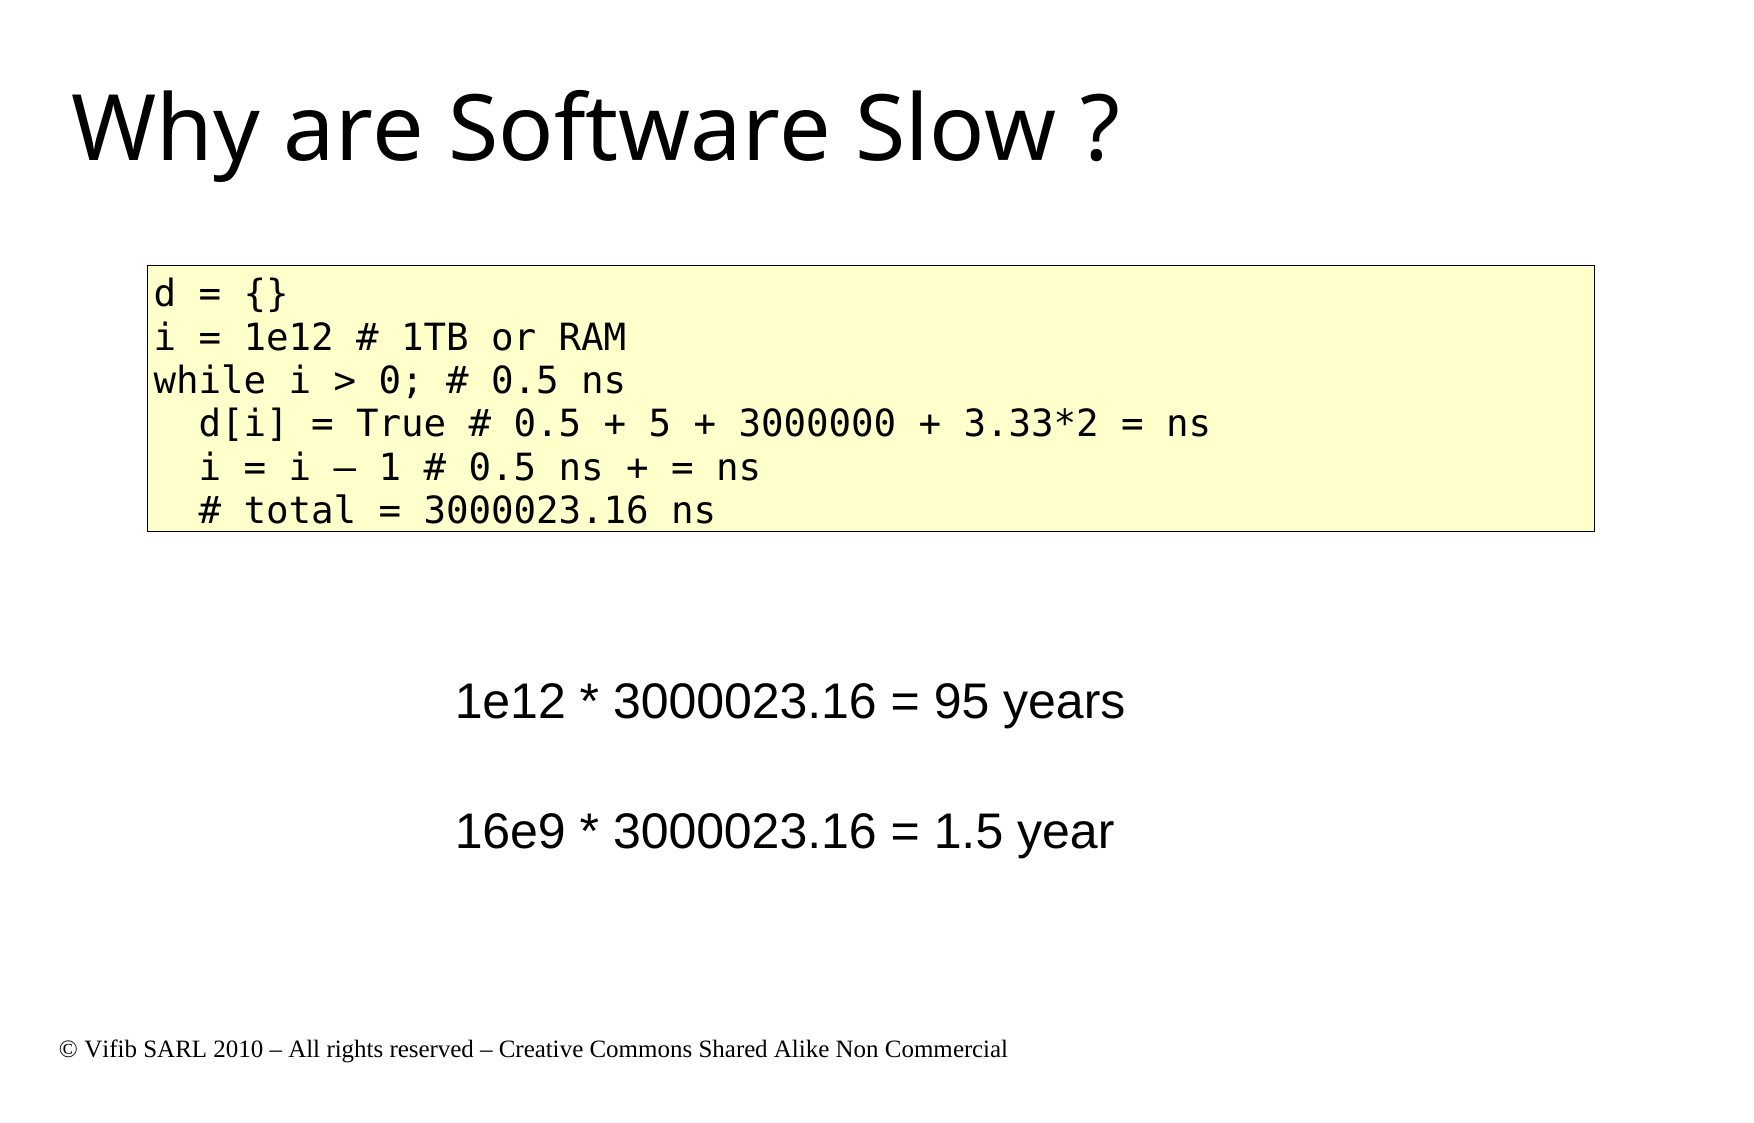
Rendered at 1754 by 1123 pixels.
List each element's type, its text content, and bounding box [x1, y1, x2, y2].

text_box 1e12 * 3000023.16 = 95 years [454, 673, 1127, 730]
title Why are Software Slow ? [71, 63, 1707, 187]
text_box 16e9 * 3000023.16 = 1.5 year [454, 803, 1116, 860]
text_box d = {} i = 1e12 # 1TB or RAM while i > 0; # 0.5 ns d[i] = True # 0.5 + 5 + 3000000 + 3.33*2 = ns i = i – 1 # 0.5 ns + = ns # total = 3000023.16 ns [147, 265, 1595, 532]
